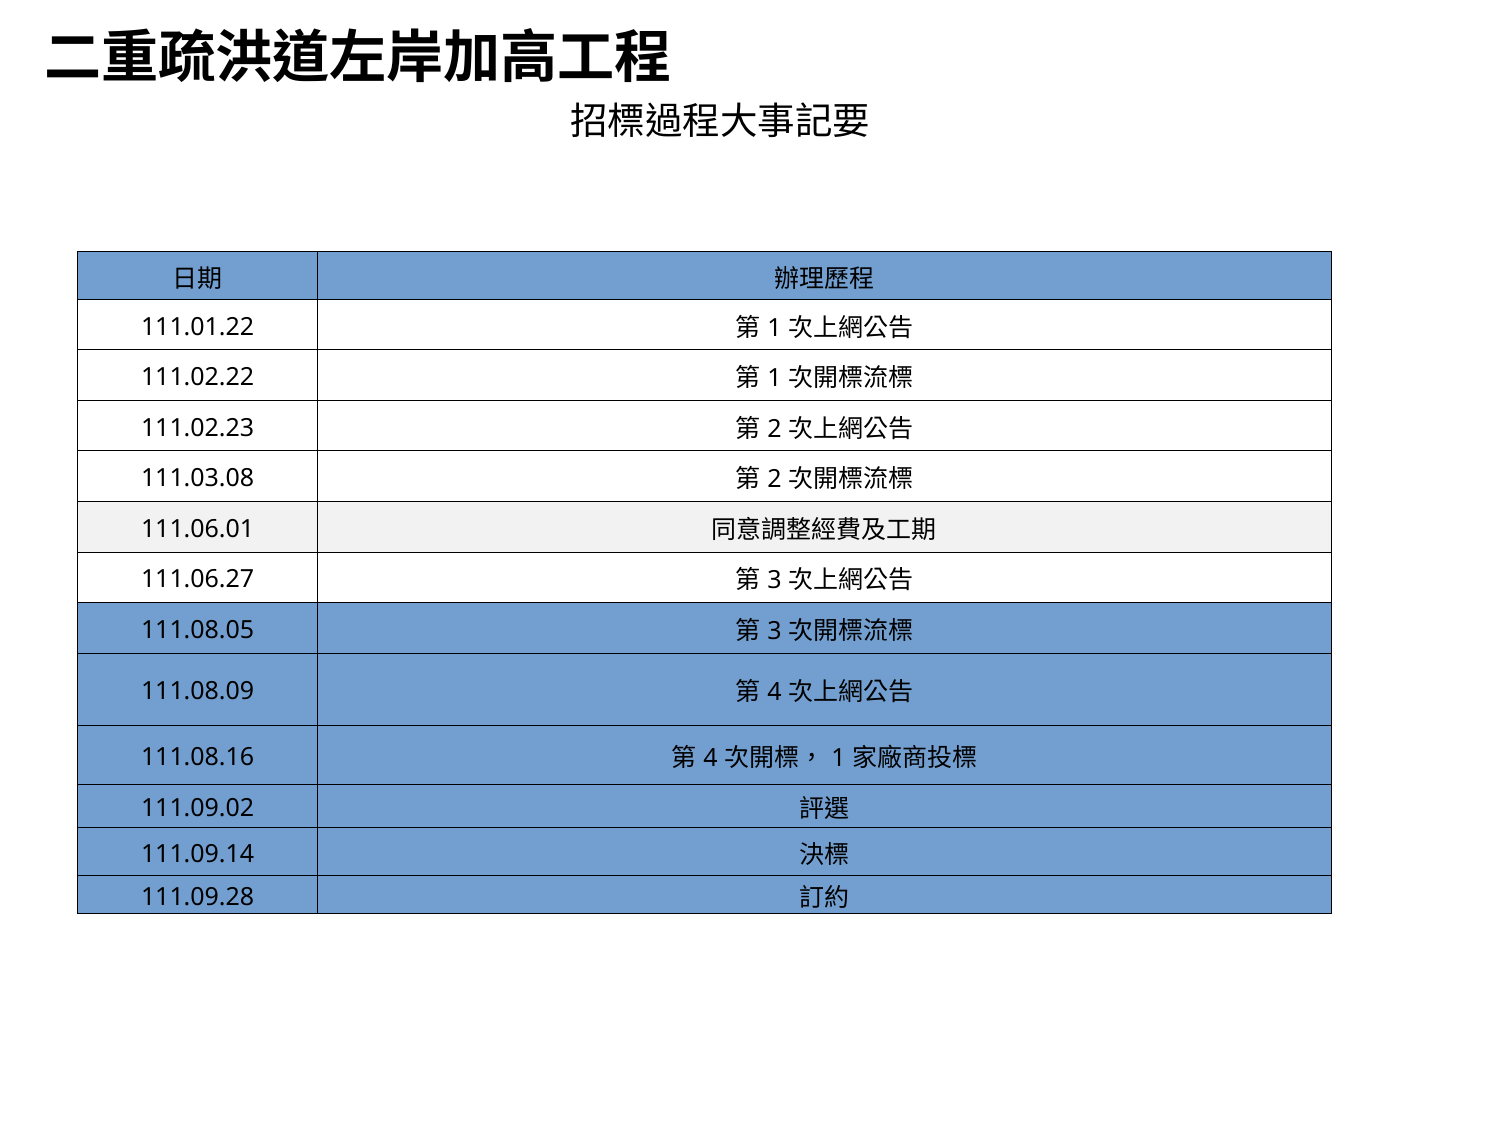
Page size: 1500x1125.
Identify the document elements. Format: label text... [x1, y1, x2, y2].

table_cell 111.06.27 [78, 553, 317, 602]
table_cell 111.02.22 [78, 350, 317, 400]
text_box 招標過程大事記要 [555, 54, 979, 153]
table_cell 評選 [318, 785, 1331, 827]
table_cell 第3次開標流標 [318, 603, 1331, 653]
table_cell 決標 [318, 828, 1331, 875]
table_cell 111.09.14 [78, 828, 317, 875]
table_cell 111.06.01 [78, 502, 317, 552]
title 二重疏洪道左岸加高工程 [29, 3, 958, 102]
table_cell 第1次上網公告 [318, 300, 1331, 349]
table_cell 第4次上網公告 [318, 654, 1331, 725]
table_cell 111.09.28 [78, 876, 317, 913]
table_cell 訂約 [318, 876, 1331, 913]
table_header 辦理歷程 [318, 252, 1331, 299]
table_cell 111.02.23 [78, 401, 317, 450]
table_header 日期 [78, 252, 317, 299]
table_cell 第1次開標流標 [318, 350, 1331, 400]
table_cell 第2次上網公告 [318, 401, 1331, 450]
table_cell 111.08.09 [78, 654, 317, 725]
table_cell 第2次開標流標 [318, 451, 1331, 501]
table_cell 111.08.16 [78, 726, 317, 784]
table_cell 111.09.02 [78, 785, 317, 827]
table_cell 同意調整經費及工期 [318, 502, 1331, 552]
table_cell 第3次上網公告 [318, 553, 1331, 602]
table_cell 111.01.22 [78, 300, 317, 349]
table_cell 111.03.08 [78, 451, 317, 501]
table_cell 第4次開標，1家廠商投標 [318, 726, 1331, 784]
table_cell 111.08.05 [78, 603, 317, 653]
